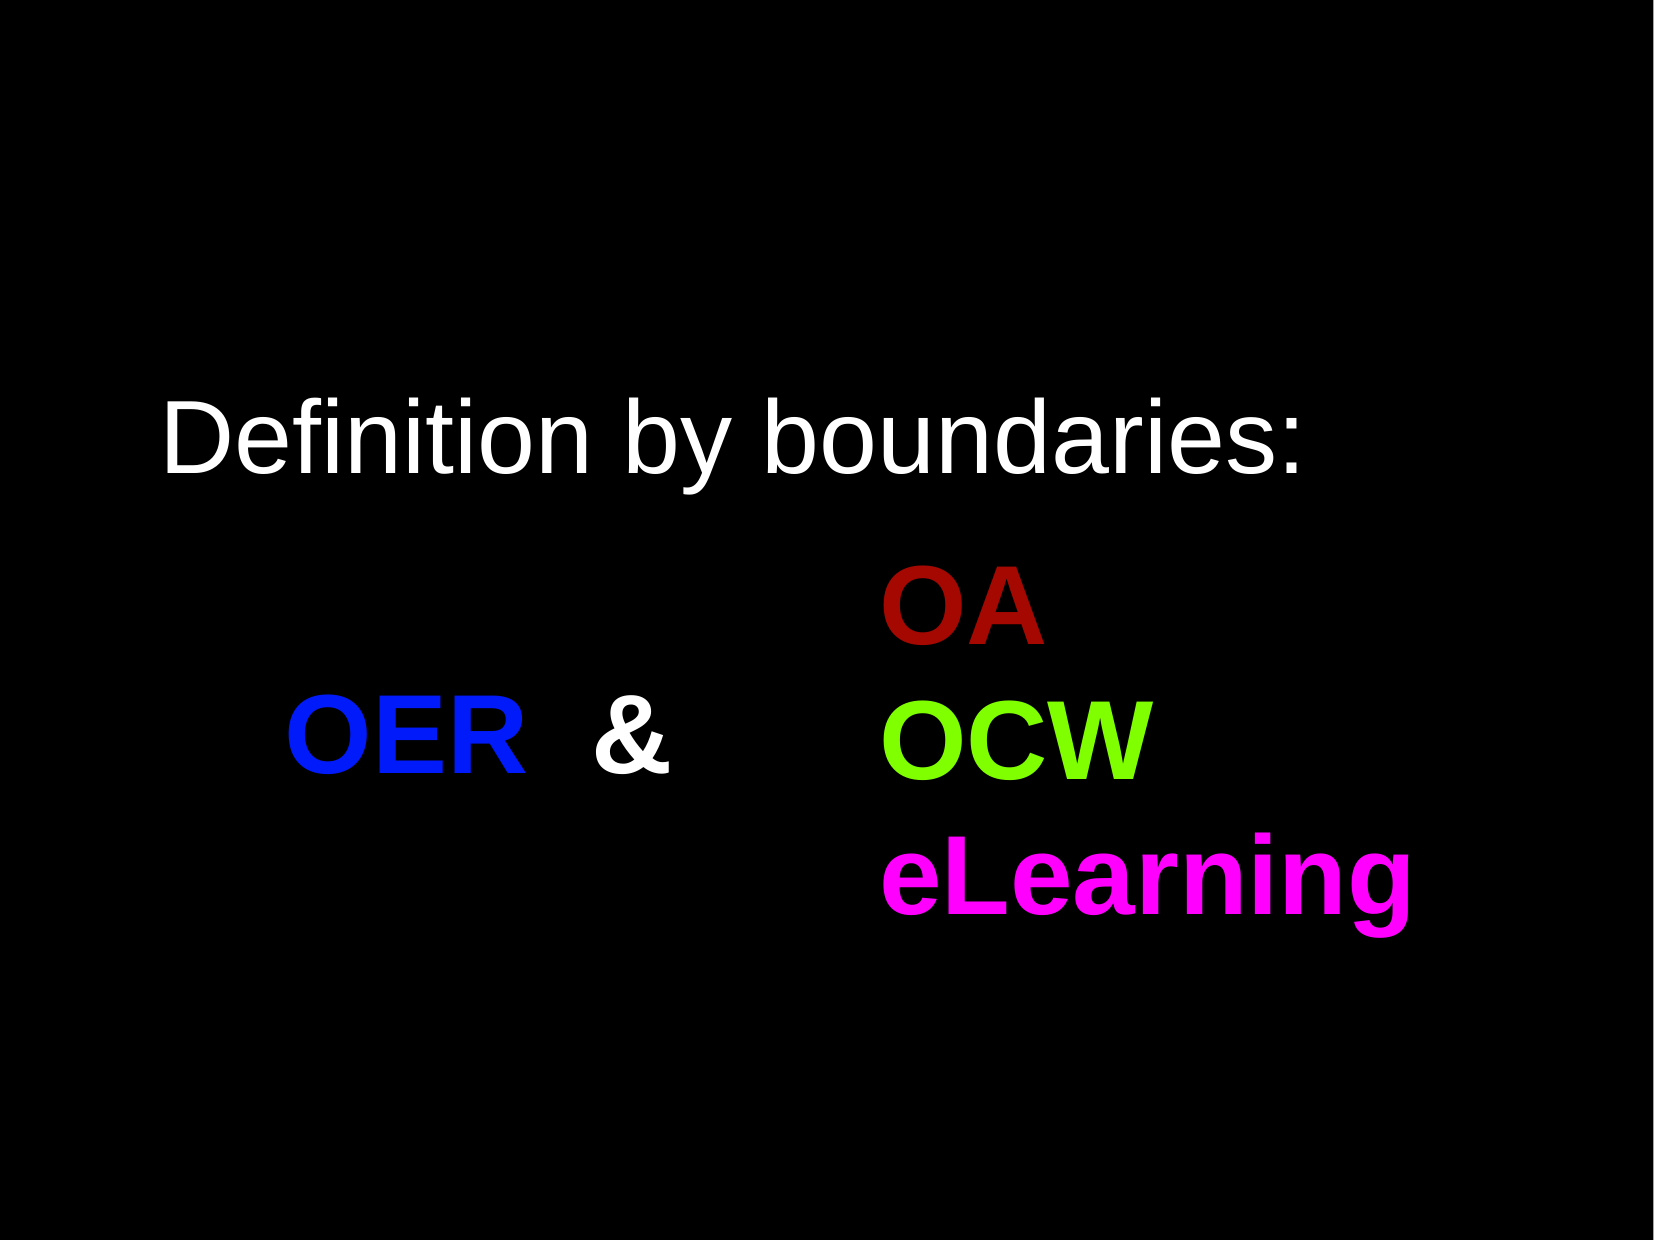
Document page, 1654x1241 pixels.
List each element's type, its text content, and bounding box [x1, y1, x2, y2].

text_box OER & [229, 653, 718, 804]
text_box OA OCW eLearning [824, 525, 1538, 1002]
text_box Definition by boundaries: [122, 372, 1315, 497]
text_box [298, 671, 353, 762]
